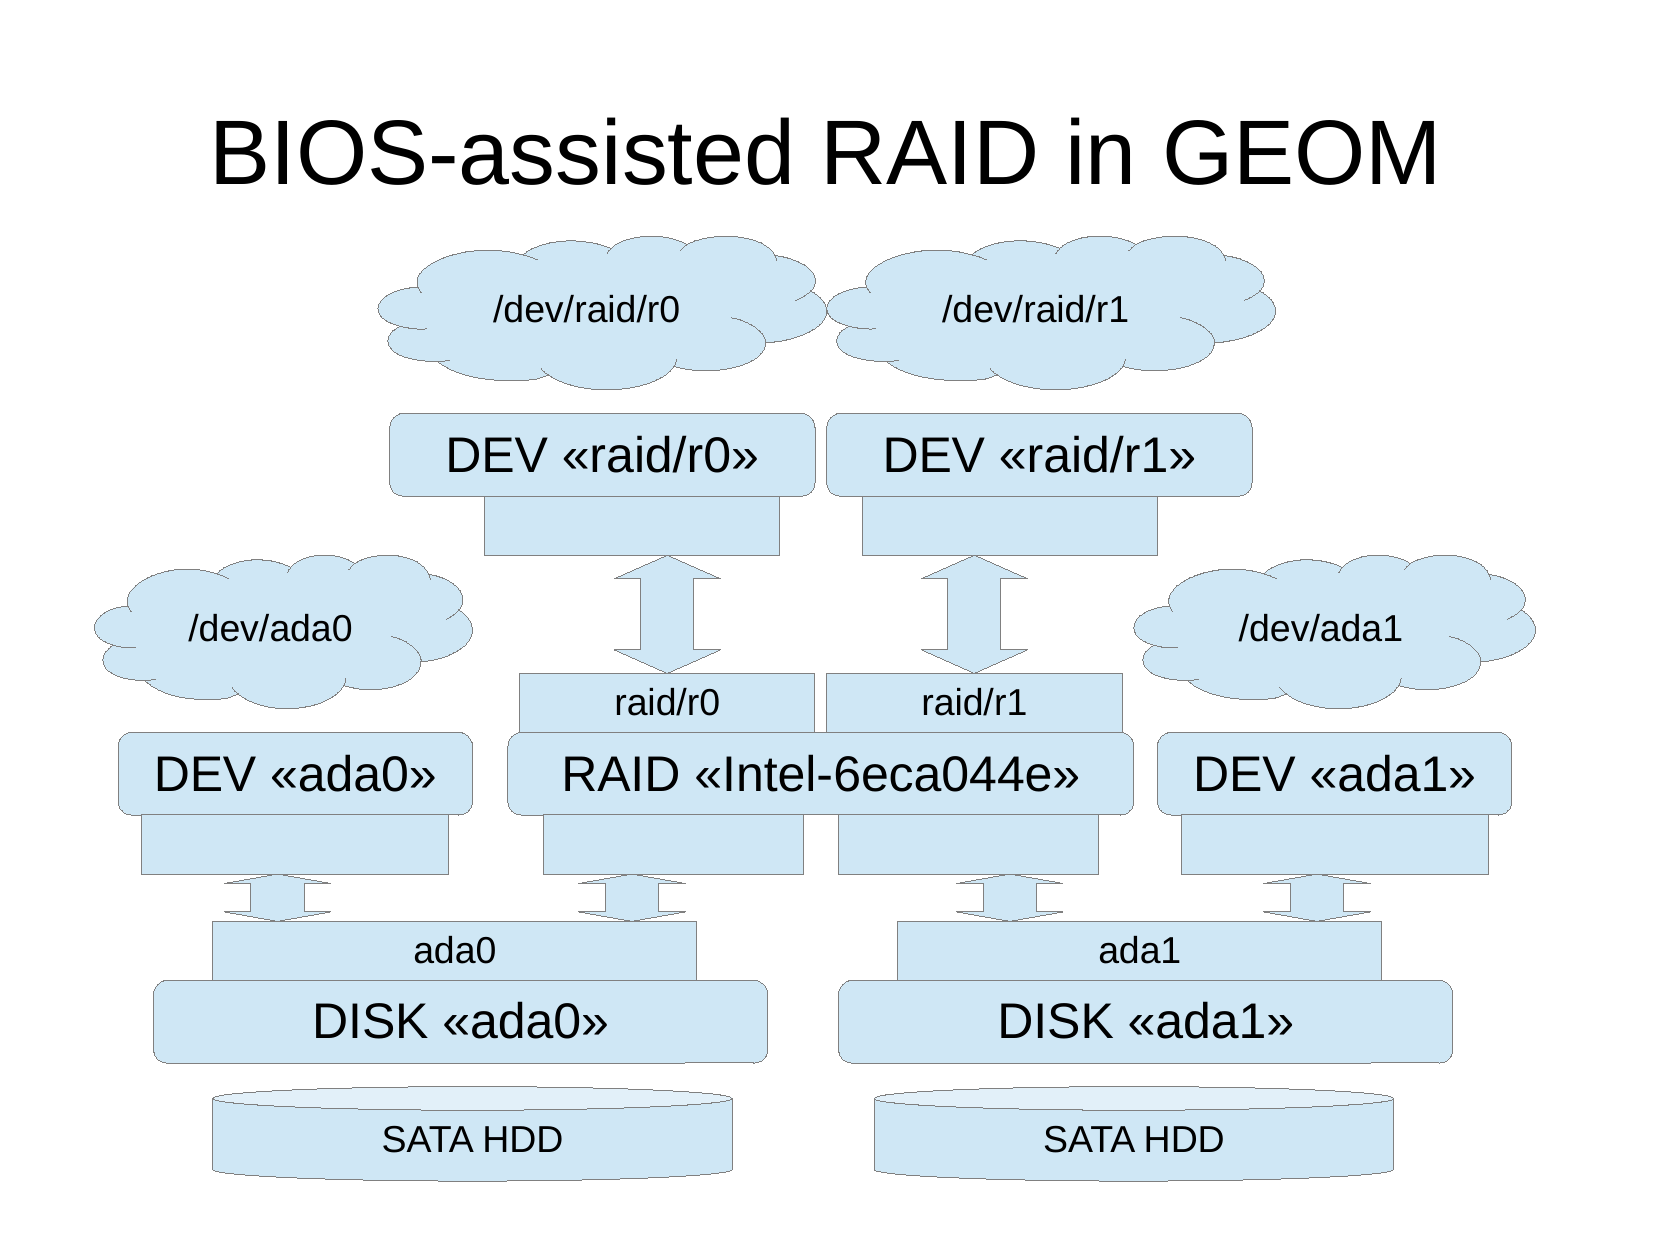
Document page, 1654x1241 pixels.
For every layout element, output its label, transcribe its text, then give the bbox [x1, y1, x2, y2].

text_box [1181, 814, 1489, 922]
text_box [543, 814, 804, 922]
text_box [141, 814, 449, 922]
text_box SATA HDD [212, 1099, 733, 1182]
text_box RAID «Intel-6eca044e» [507, 732, 1134, 816]
text_box DEV «ada0» [118, 732, 473, 816]
text_box DISK «ada1» [838, 980, 1453, 1064]
text_box DEV «raid/r1» [826, 413, 1253, 497]
text_box /dev/ada0 [94, 555, 473, 709]
text_box /dev/raid/r0 [377, 236, 827, 390]
text_box ada1 [897, 921, 1382, 981]
text_box DISK «ada0» [153, 980, 768, 1064]
text_box [838, 814, 1099, 921]
text_box DEV «raid/r0» [389, 413, 816, 497]
text_box [484, 496, 780, 674]
text_box /dev/ada1 [1133, 555, 1536, 709]
text_box raid/r1 [826, 673, 1123, 733]
text_box ada0 [212, 921, 697, 981]
text_box [862, 496, 1158, 674]
text_box /dev/raid/r1 [826, 236, 1276, 390]
title BIOS-assisted RAID in GEOM [82, 49, 1571, 257]
text_box DEV «ada1» [1157, 732, 1512, 816]
text_box raid/r0 [519, 673, 815, 733]
text_box SATA HDD [874, 1100, 1394, 1182]
